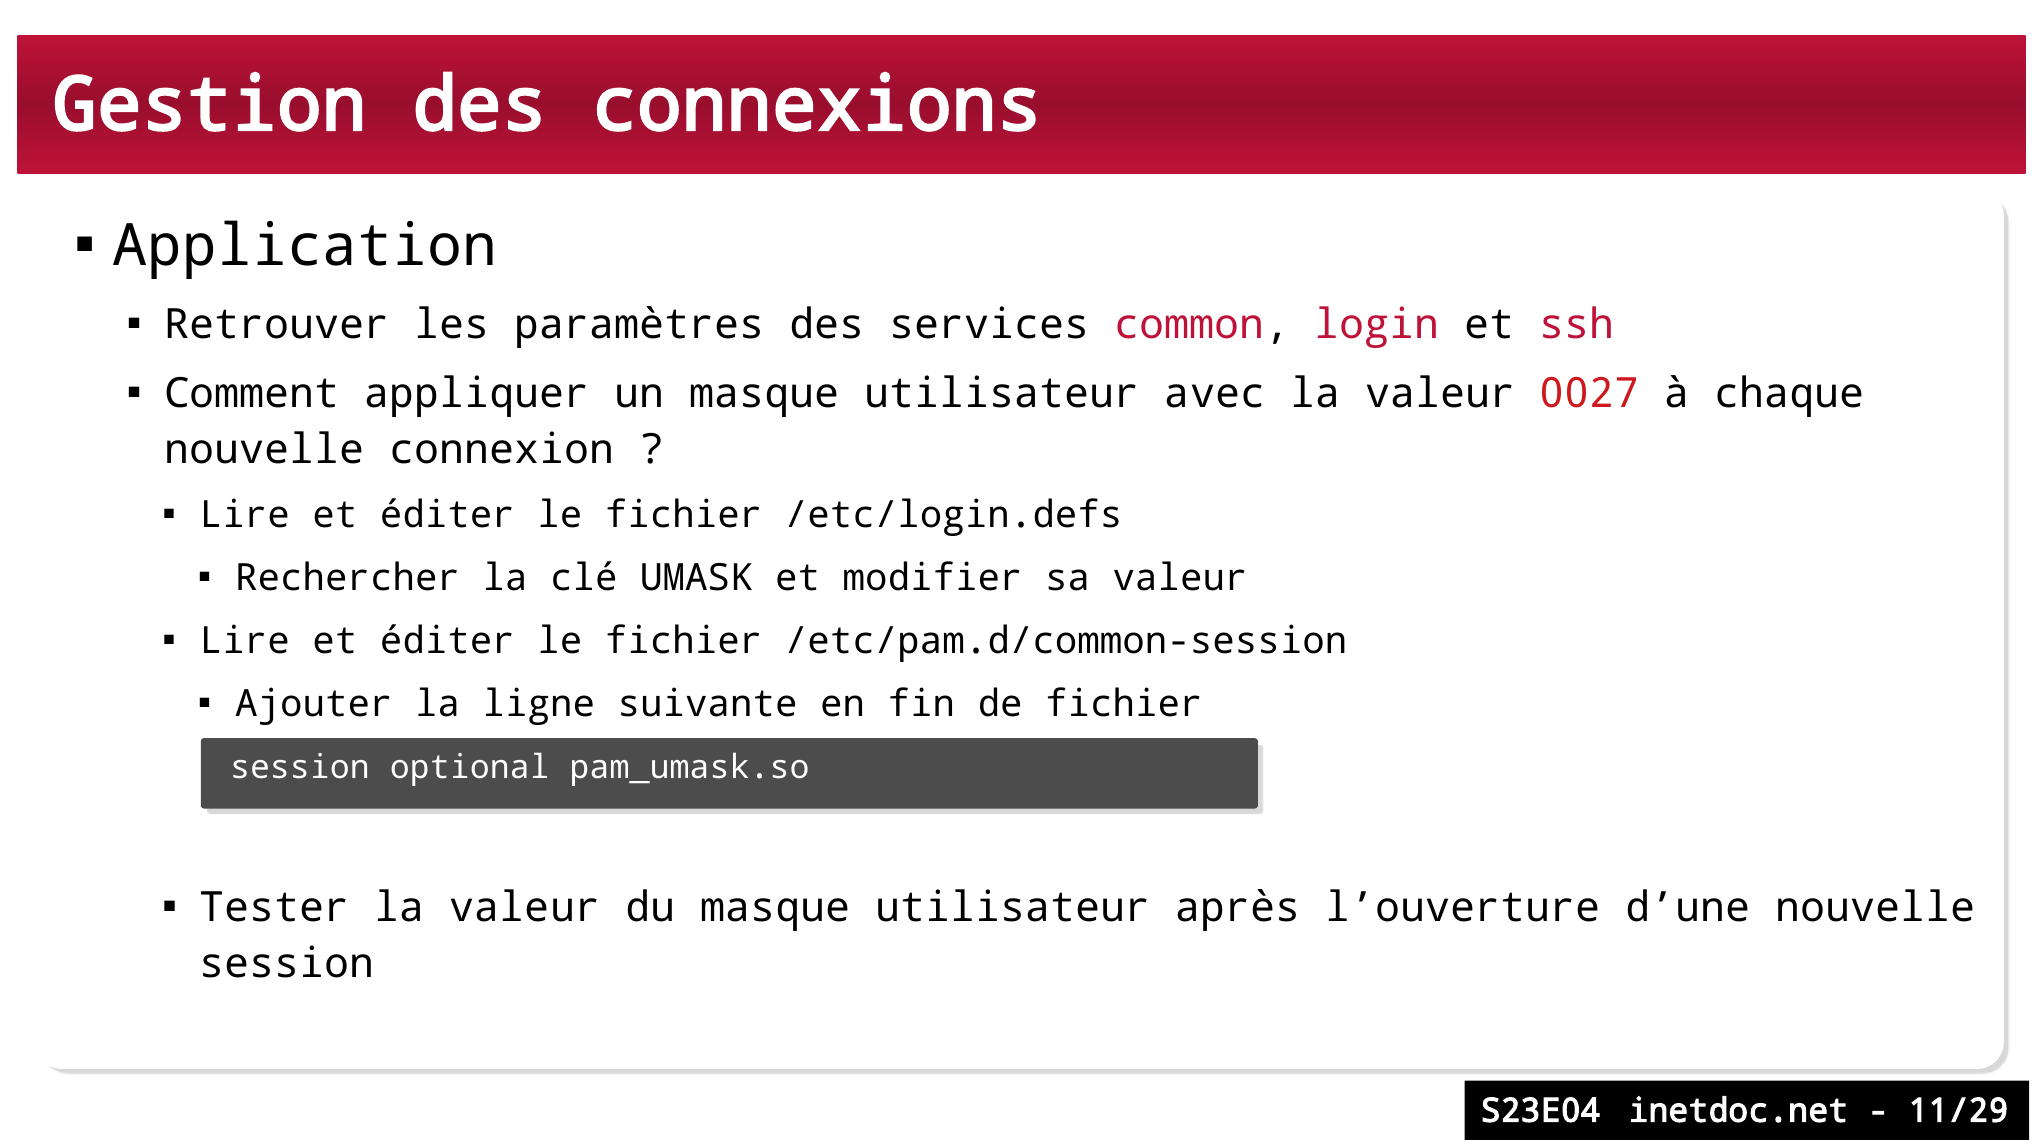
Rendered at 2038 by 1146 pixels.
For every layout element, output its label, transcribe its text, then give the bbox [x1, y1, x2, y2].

text_box Application Retrouver les paramètres des services common, login et ssh Comment appliquer un masque utilisateur avec la valeur 0027 à chaque nouvelle connexion ? Lire et éditer le fichier /etc/login.defs Rechercher la clé UMASK et modifier sa valeur Lire et éditer le fichier /etc/pam.d/common-session Ajouter la ligne suivante en fin de fichier Tester la valeur du masque utilisateur après l’ouverture d’une nouvelle session [35, 188, 2004, 1069]
text_box S23E04 inetdoc.net - <numéro>/29 [1464, 1080, 2030, 1140]
text_box session optional pam_umask.so [200, 738, 1258, 809]
text_box Gestion des connexions [17, 35, 2026, 174]
